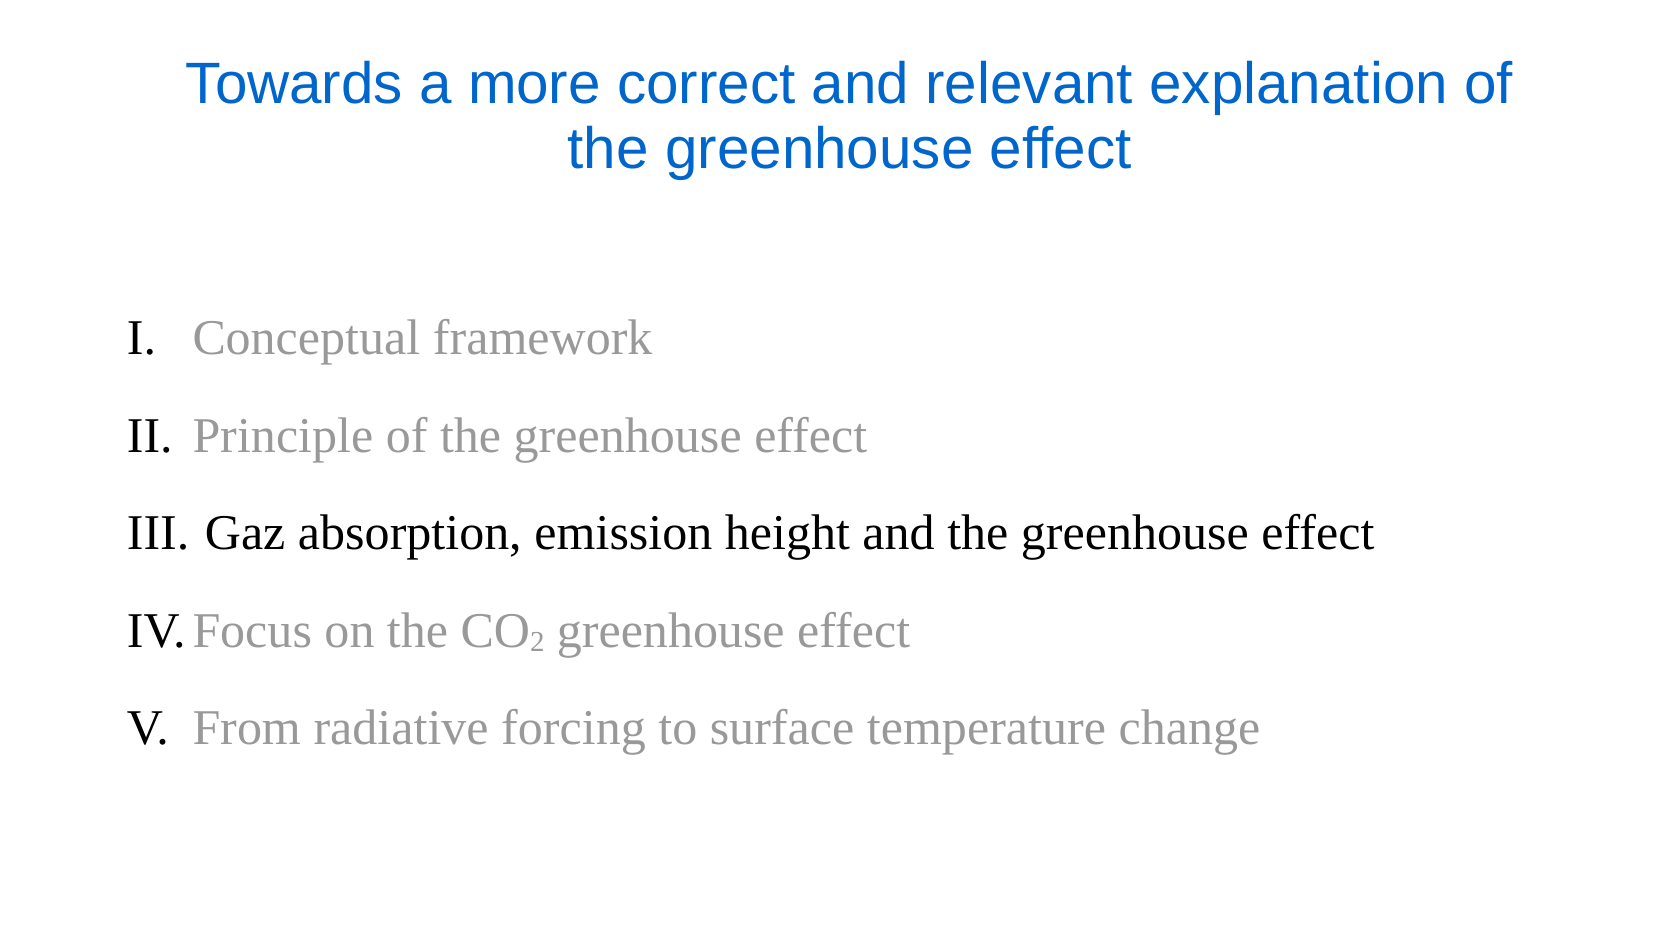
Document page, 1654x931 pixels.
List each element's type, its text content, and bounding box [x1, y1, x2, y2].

text_box Conceptual framework Principle of the greenhouse effect Gaz absorption, emission height and the greenhouse effect Focus on the CO2 greenhouse effect From radiative forcing to surface temperature change [111, 297, 1563, 860]
title Towards a more correct and relevant explanation of the greenhouse effect [153, 18, 1547, 213]
